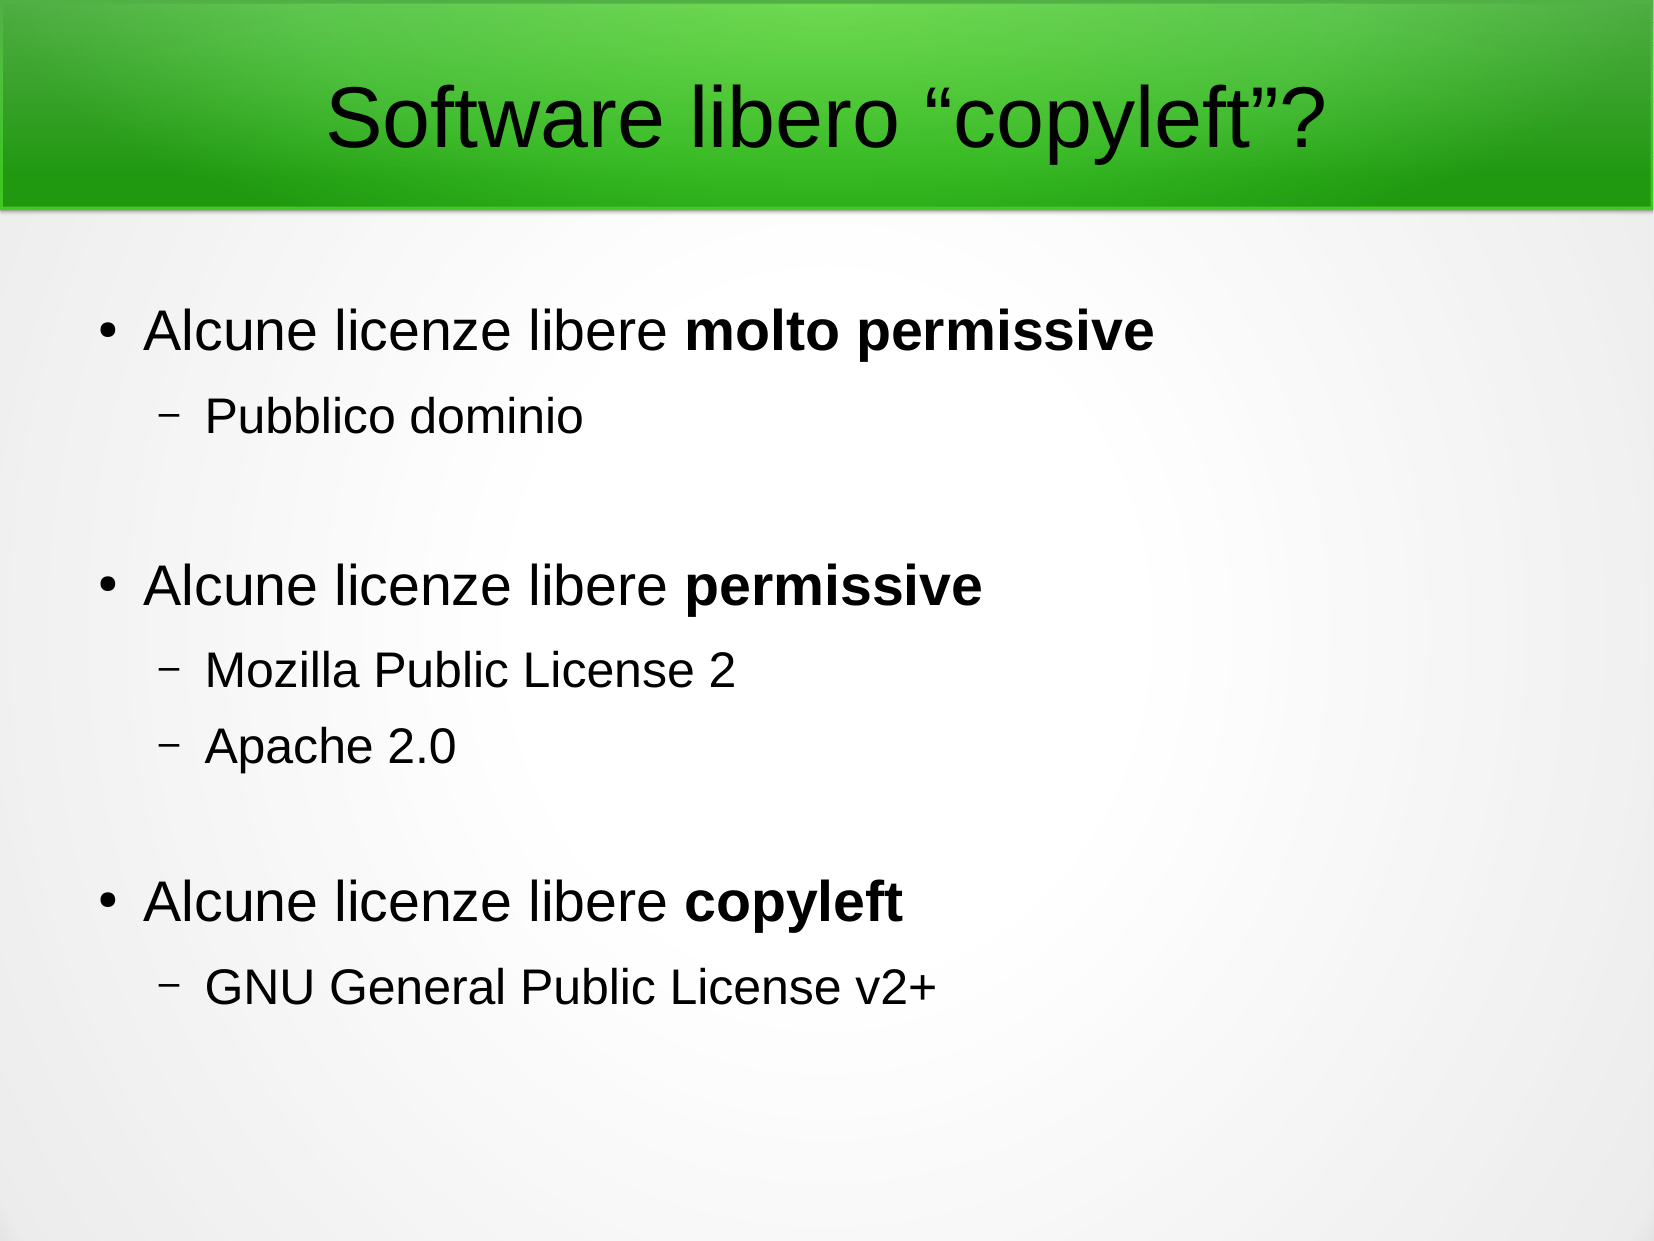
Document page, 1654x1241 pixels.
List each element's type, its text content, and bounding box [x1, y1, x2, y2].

title Software libero “copyleft”? [82, 47, 1571, 189]
list Alcune licenze libere molto permissive Pubblico dominio Alcune licenze libere permissive Mozilla Public License 2 Apache 2.0 Alcune licenze libere copyleft GNU General Public License v2+ [82, 299, 1571, 1019]
